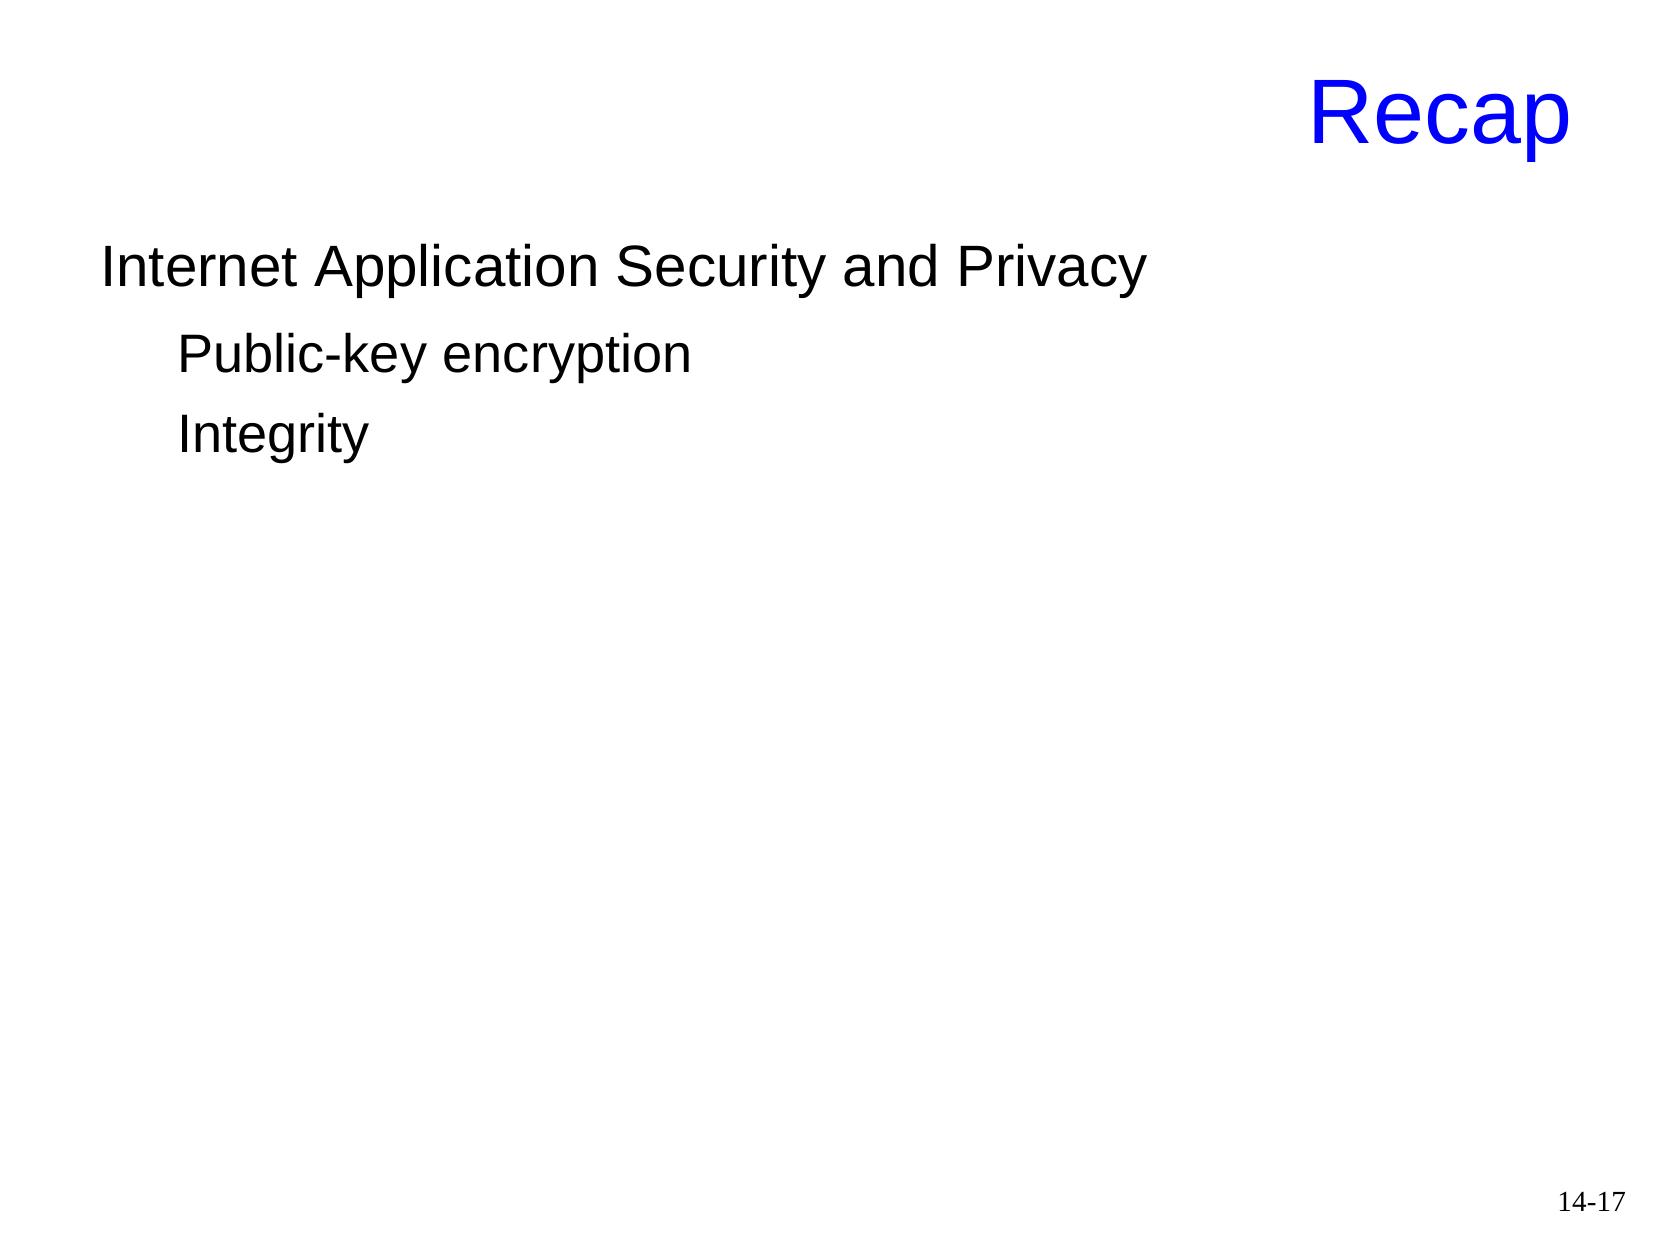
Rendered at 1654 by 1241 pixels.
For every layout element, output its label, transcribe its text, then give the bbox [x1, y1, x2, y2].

title Recap [84, 18, 1573, 211]
list Internet Application Security and Privacy Public-key encryption Integrity [82, 237, 1571, 1161]
